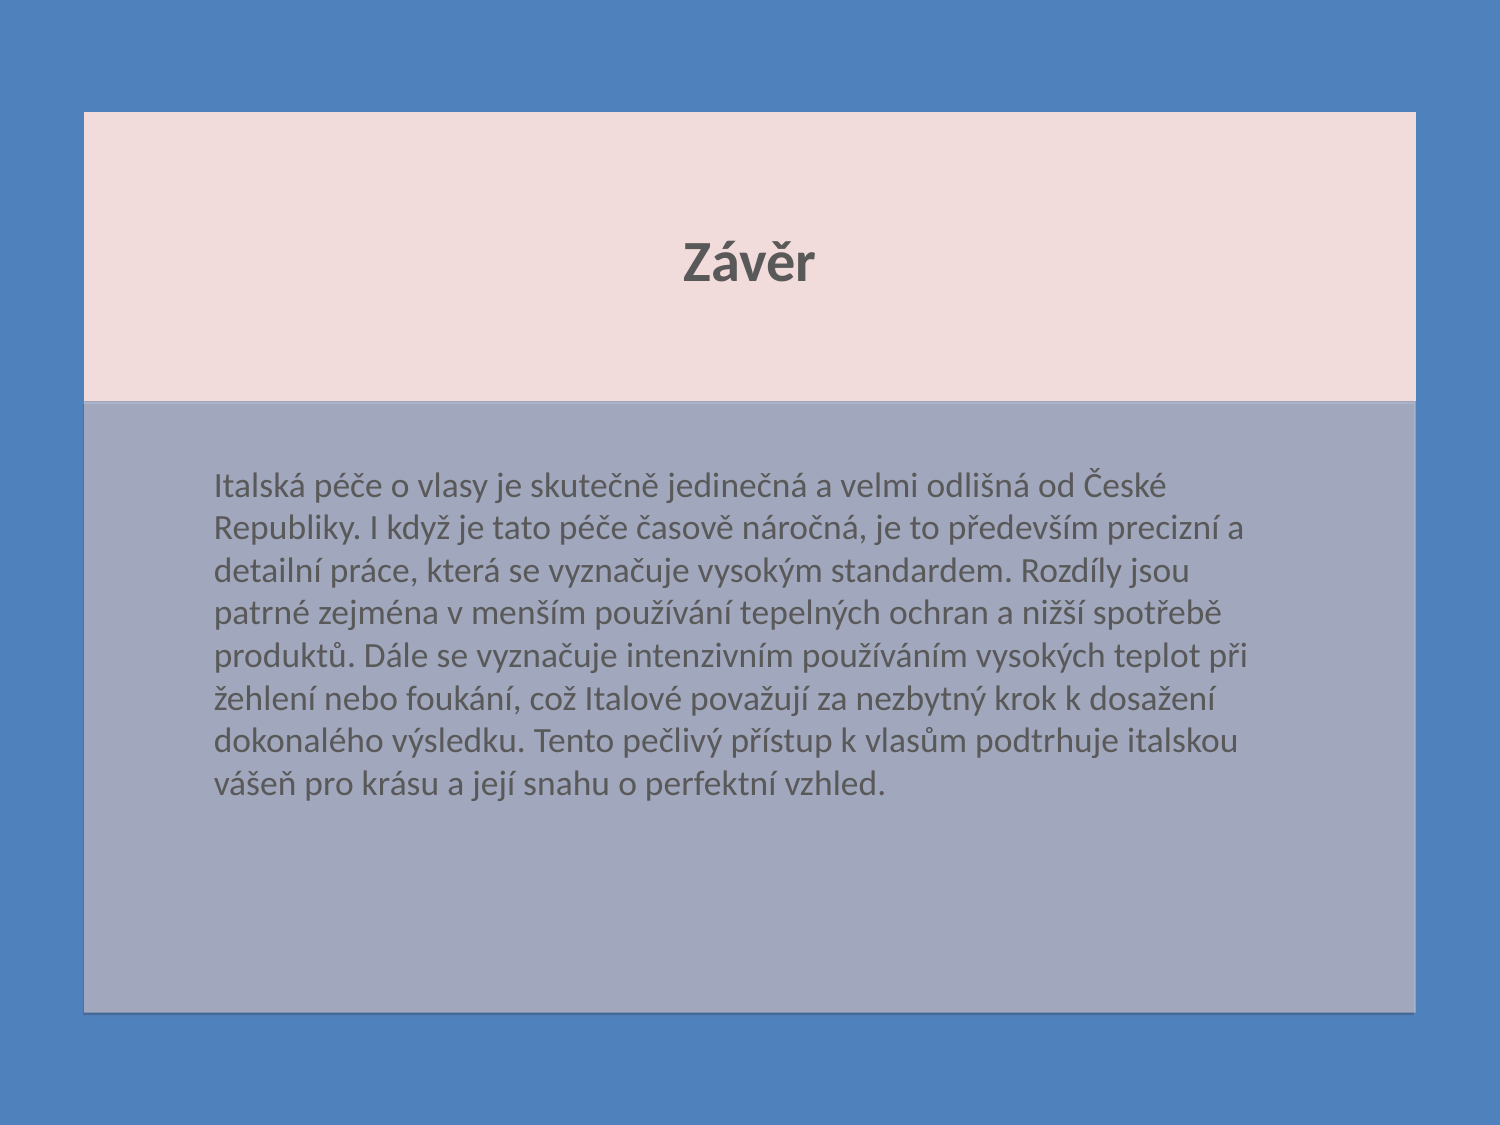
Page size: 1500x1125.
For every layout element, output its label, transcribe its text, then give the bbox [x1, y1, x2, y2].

text_box [0, 0, 1500, 1125]
list Italská péče o vlasy je skutečně jedinečná a velmi odlišná od České Republiky. I když je tato péče časově náročná, je to především precizní a detailní práce, která se vyznačuje vysokým standardem. Rozdíly jsou patrné zejména v menším používání tepelných ochran a nižší spotřebě produktů. Dále se vyznačuje intenzivním používáním vysokých teplot při žehlení nebo foukání, což Italové považují za nezbytný krok k dosažení dokonalého výsledku. Tento pečlivý přístup k vlasům podtrhuje italskou vášeň pro krásu a její snahu o perfektní vzhled. [198, 454, 1302, 919]
title Závěr [198, 175, 1302, 341]
